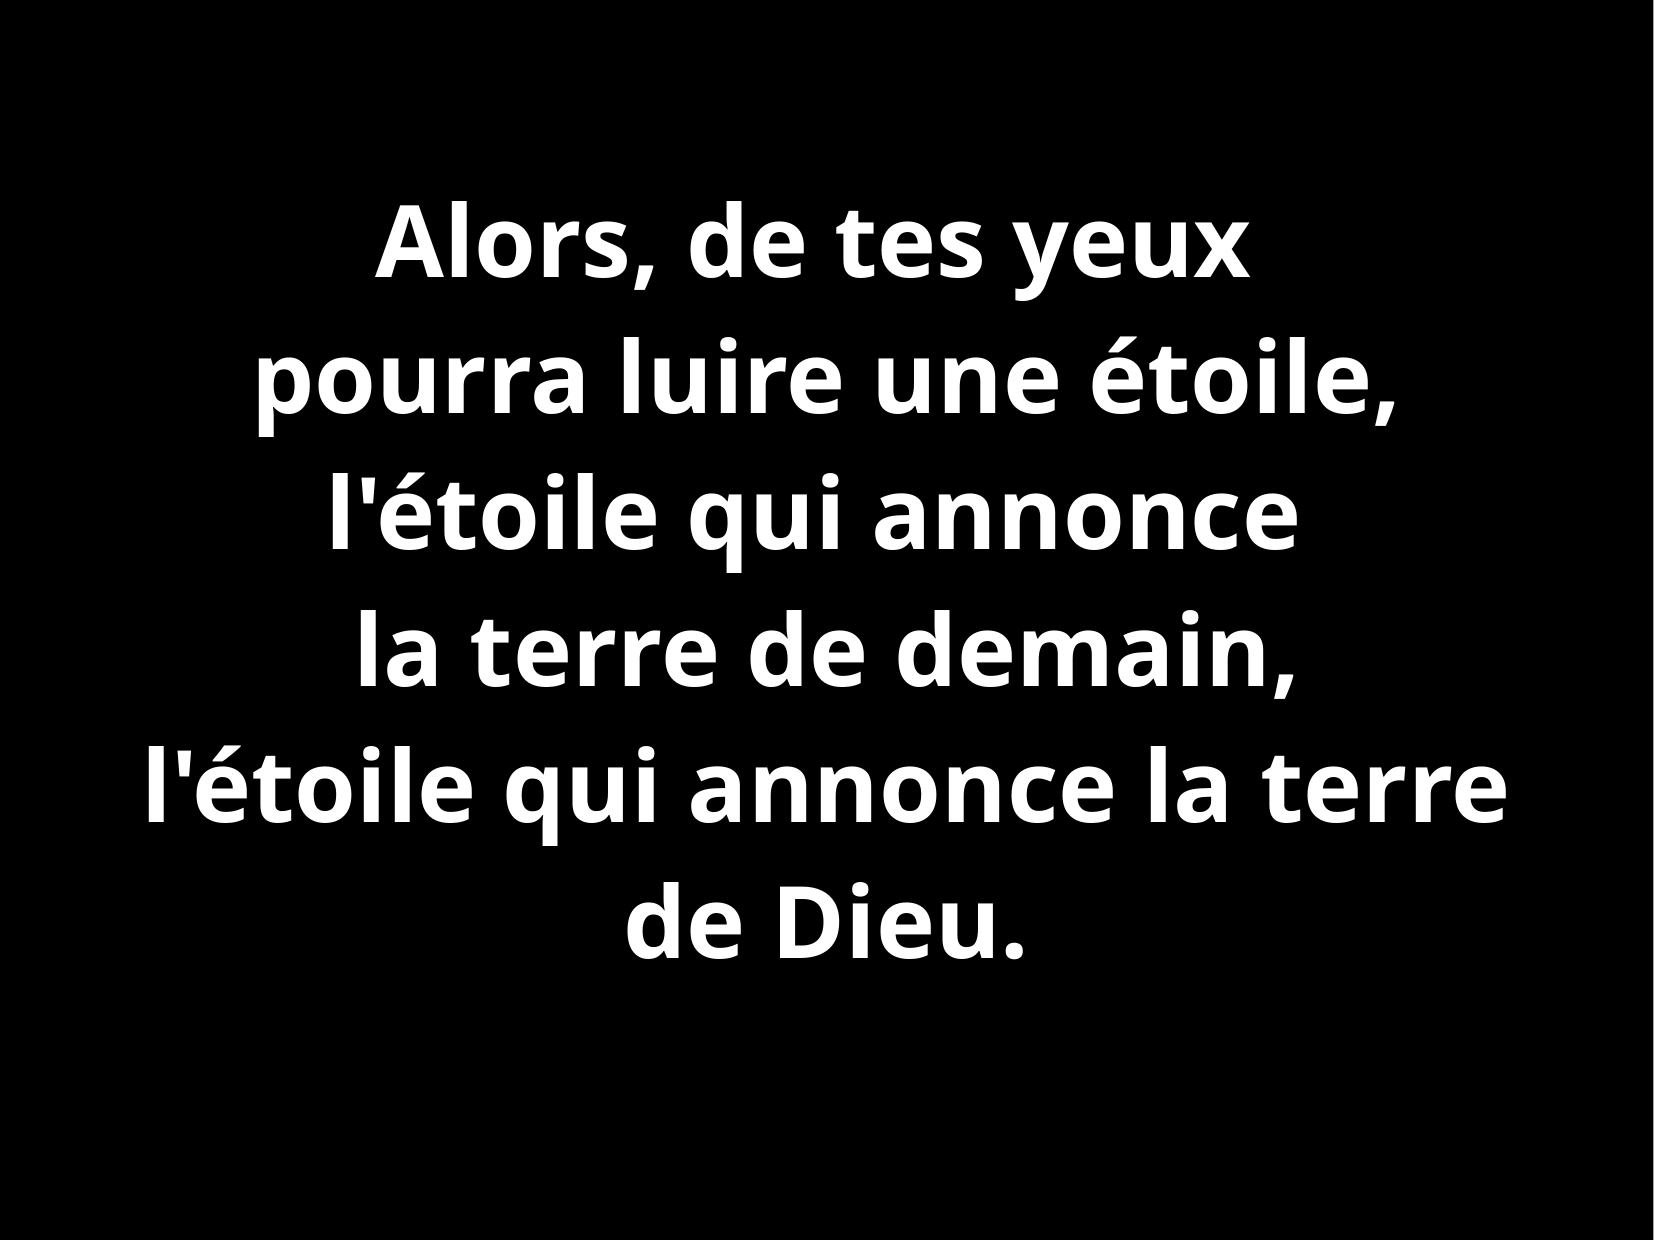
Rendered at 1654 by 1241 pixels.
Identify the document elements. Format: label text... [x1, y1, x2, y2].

subtitle Alors, de tes yeux pourra luire une étoile, l'étoile qui annonce la terre de demain, l'étoile qui annonce la terre de Dieu. [82, 49, 1571, 1109]
